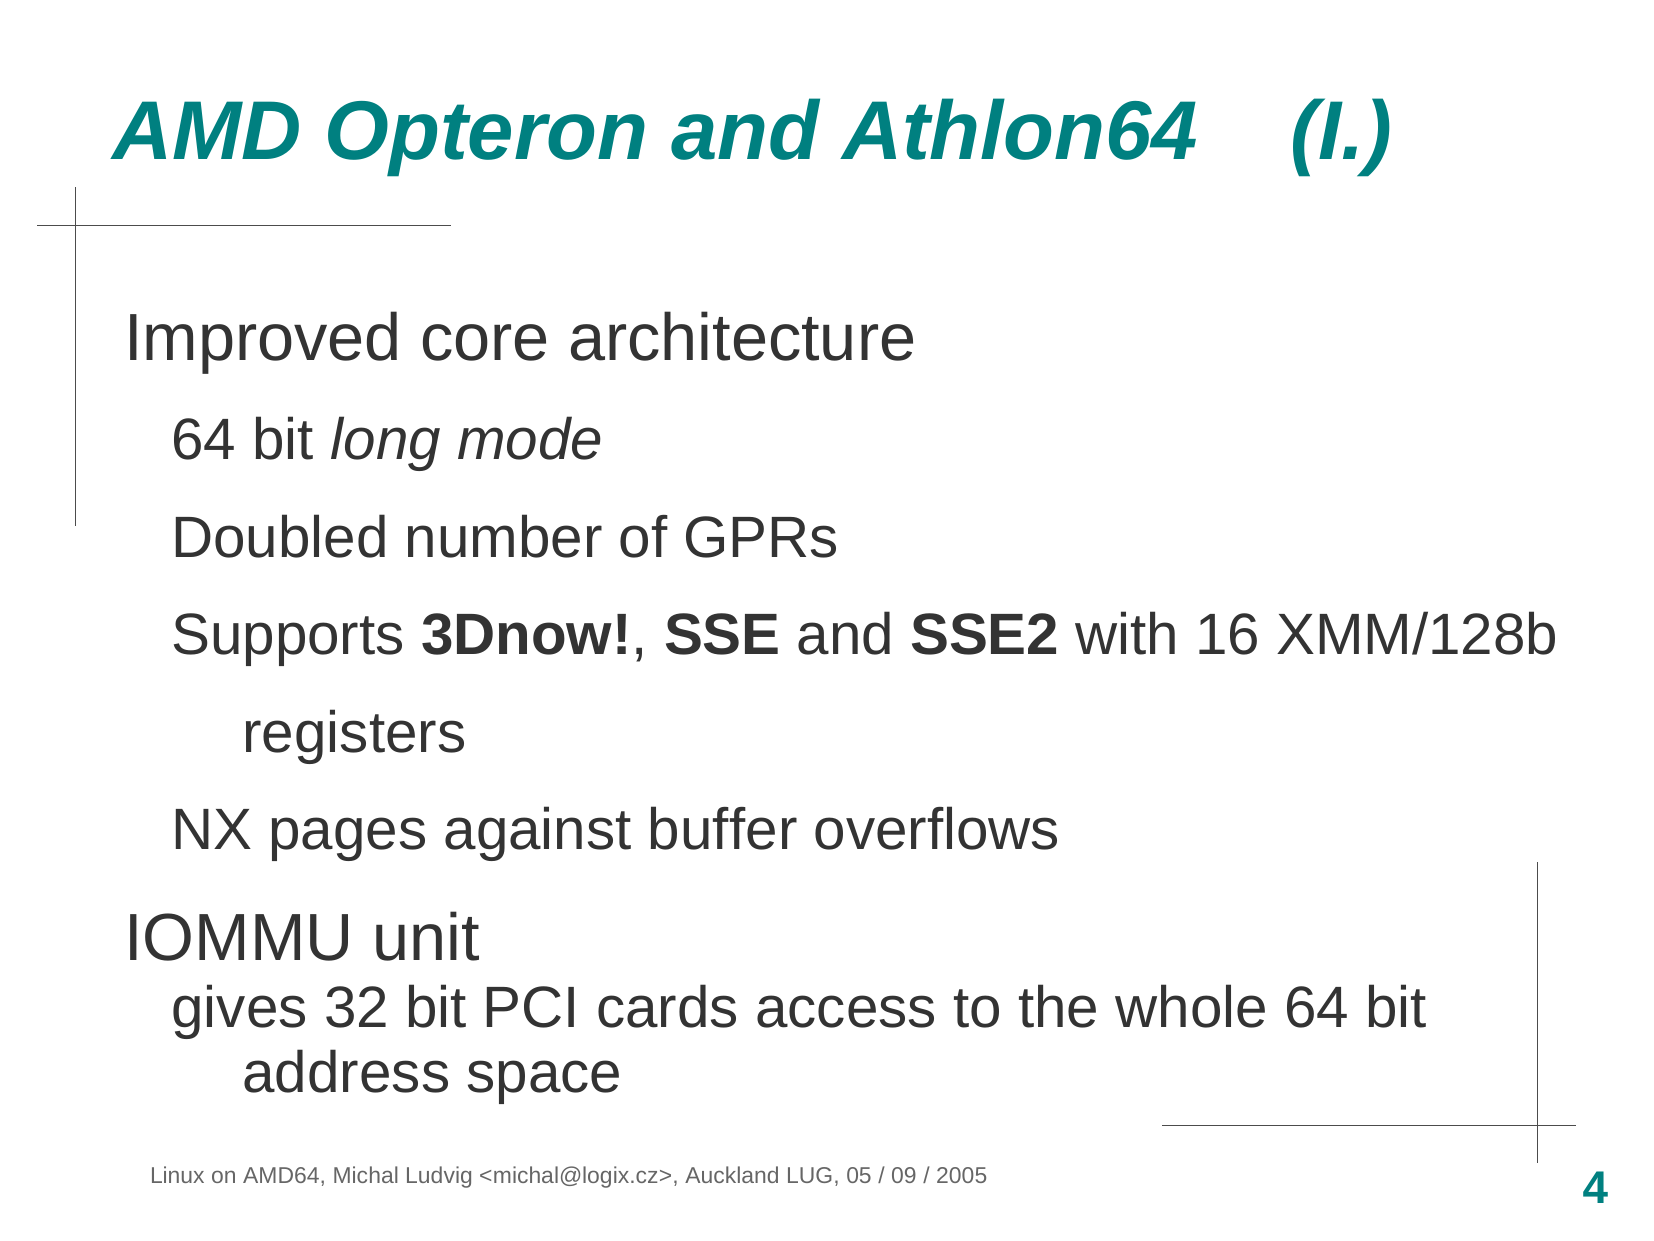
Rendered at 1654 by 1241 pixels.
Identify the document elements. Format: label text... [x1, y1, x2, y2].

list Improved core architecture 64 bit long mode Doubled number of GPRs Supports 3Dnow!, SSE and SSE2 with 16 XMM/128b registers NX pages against buffer overflows IOMMU unit gives 32 bit PCI cards access to the whole 64 bit address space [112, 262, 1569, 1088]
title AMD Opteron and Athlon64 (I.) [112, 37, 1426, 226]
